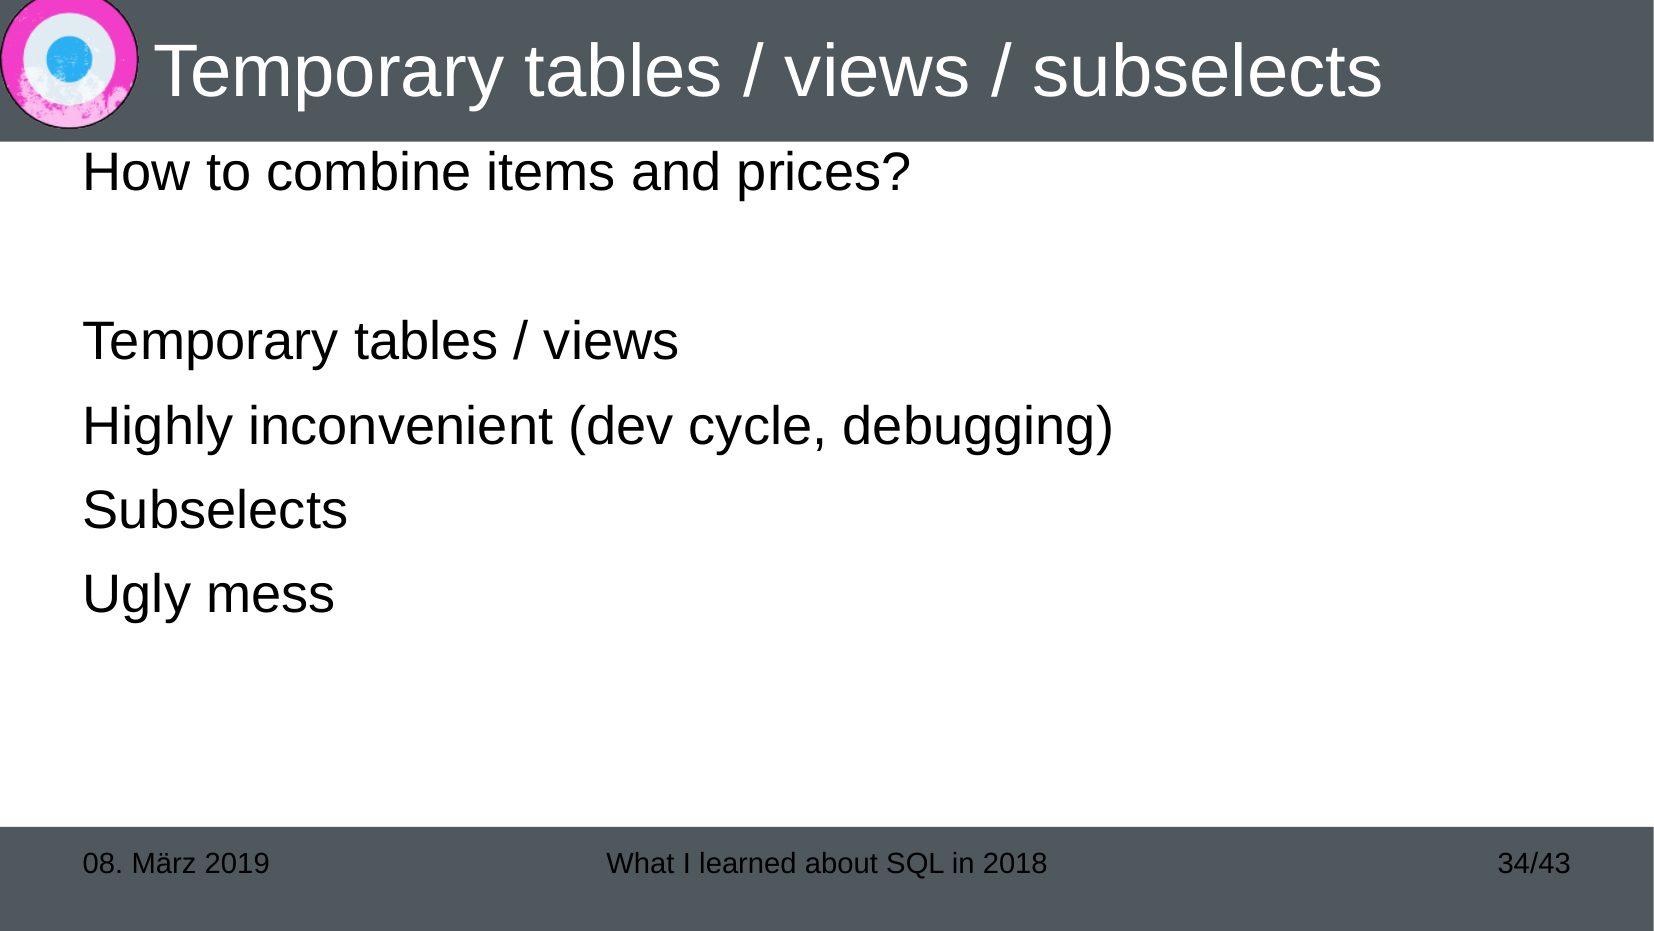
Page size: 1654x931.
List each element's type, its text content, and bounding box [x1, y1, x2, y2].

title Temporary tables / views / subselects [153, 5, 1654, 136]
picture [0, 0, 228, 148]
list How to combine items and prices? Temporary tables / views Highly inconvenient (dev cycle, debugging) Subselects Ugly mess [82, 141, 1571, 815]
